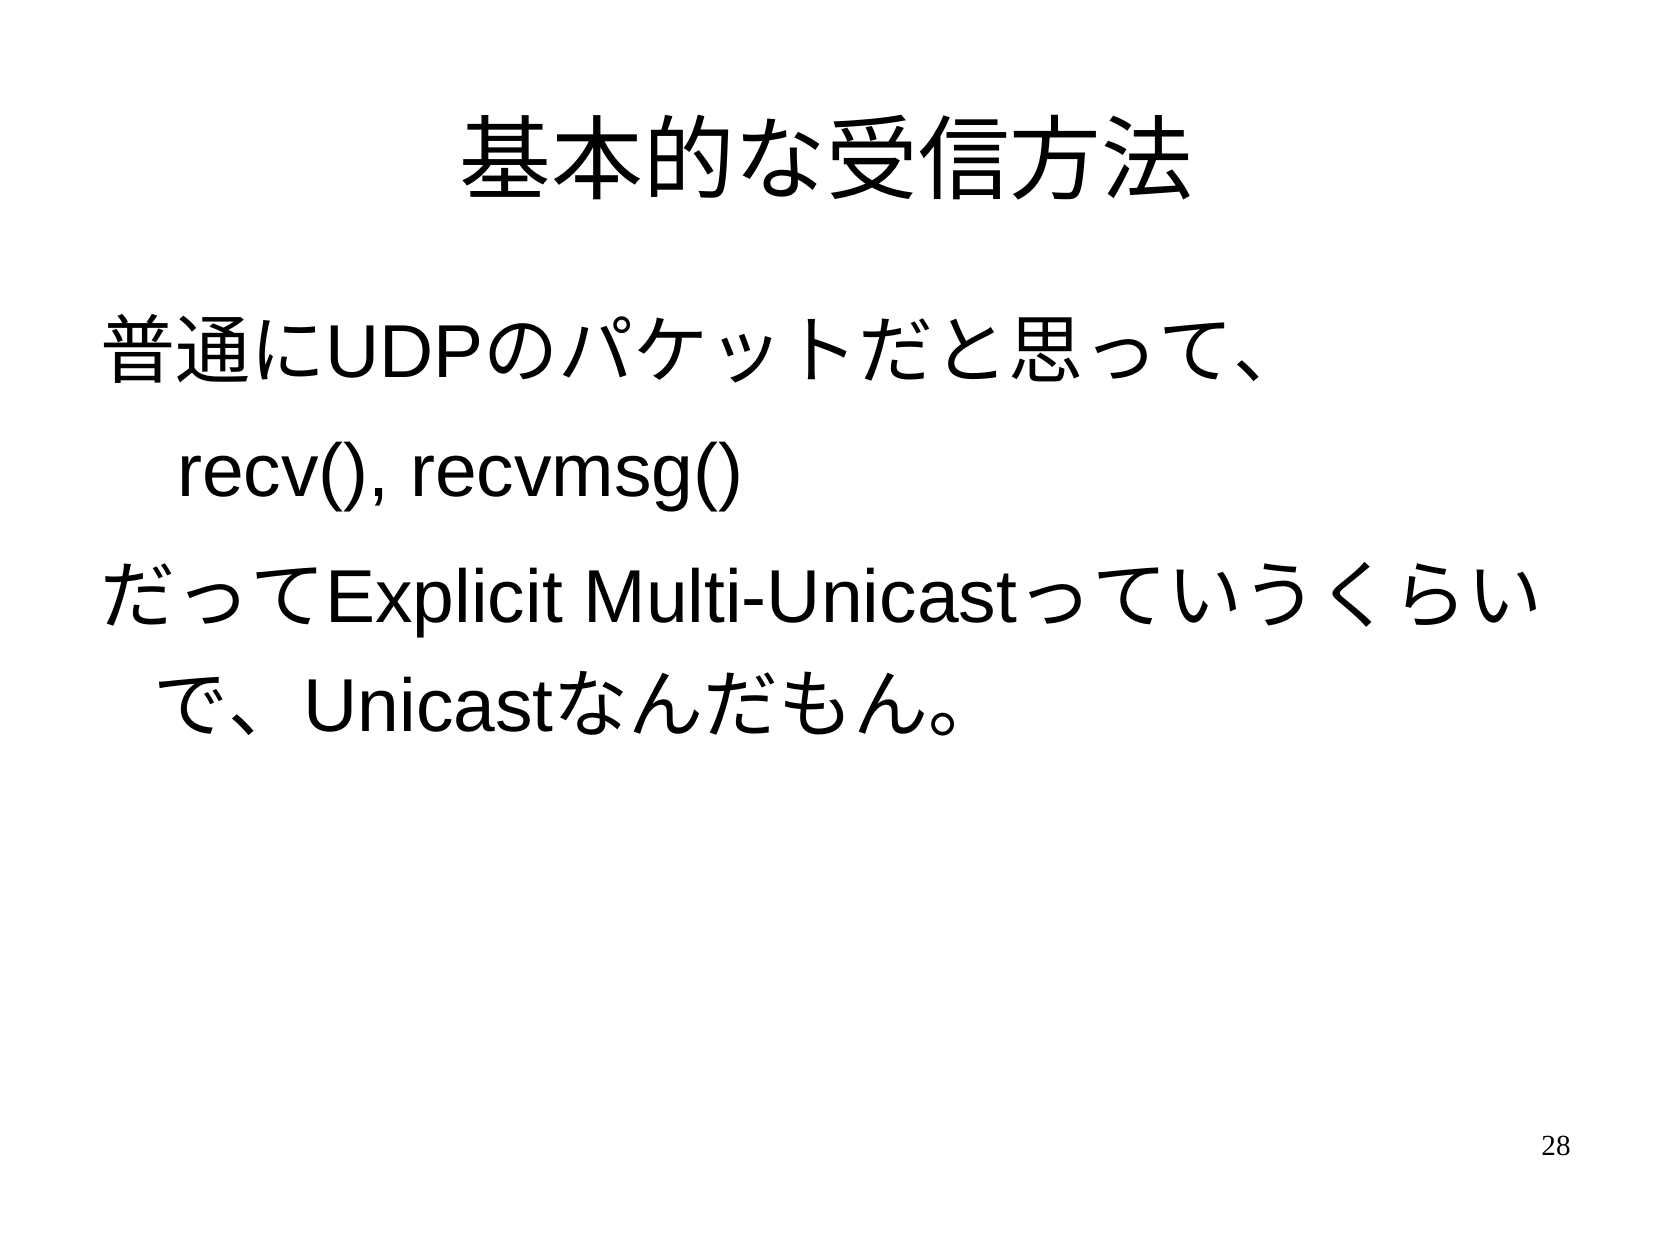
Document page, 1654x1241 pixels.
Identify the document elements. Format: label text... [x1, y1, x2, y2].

list 普通にUDPのパケットだと思って、 recv(), recvmsg() だってExplicit Multi-Unicastっていうくらいで、Unicastなんだもん。 [82, 290, 1571, 1109]
title 基本的な受信方法 [82, 49, 1571, 257]
